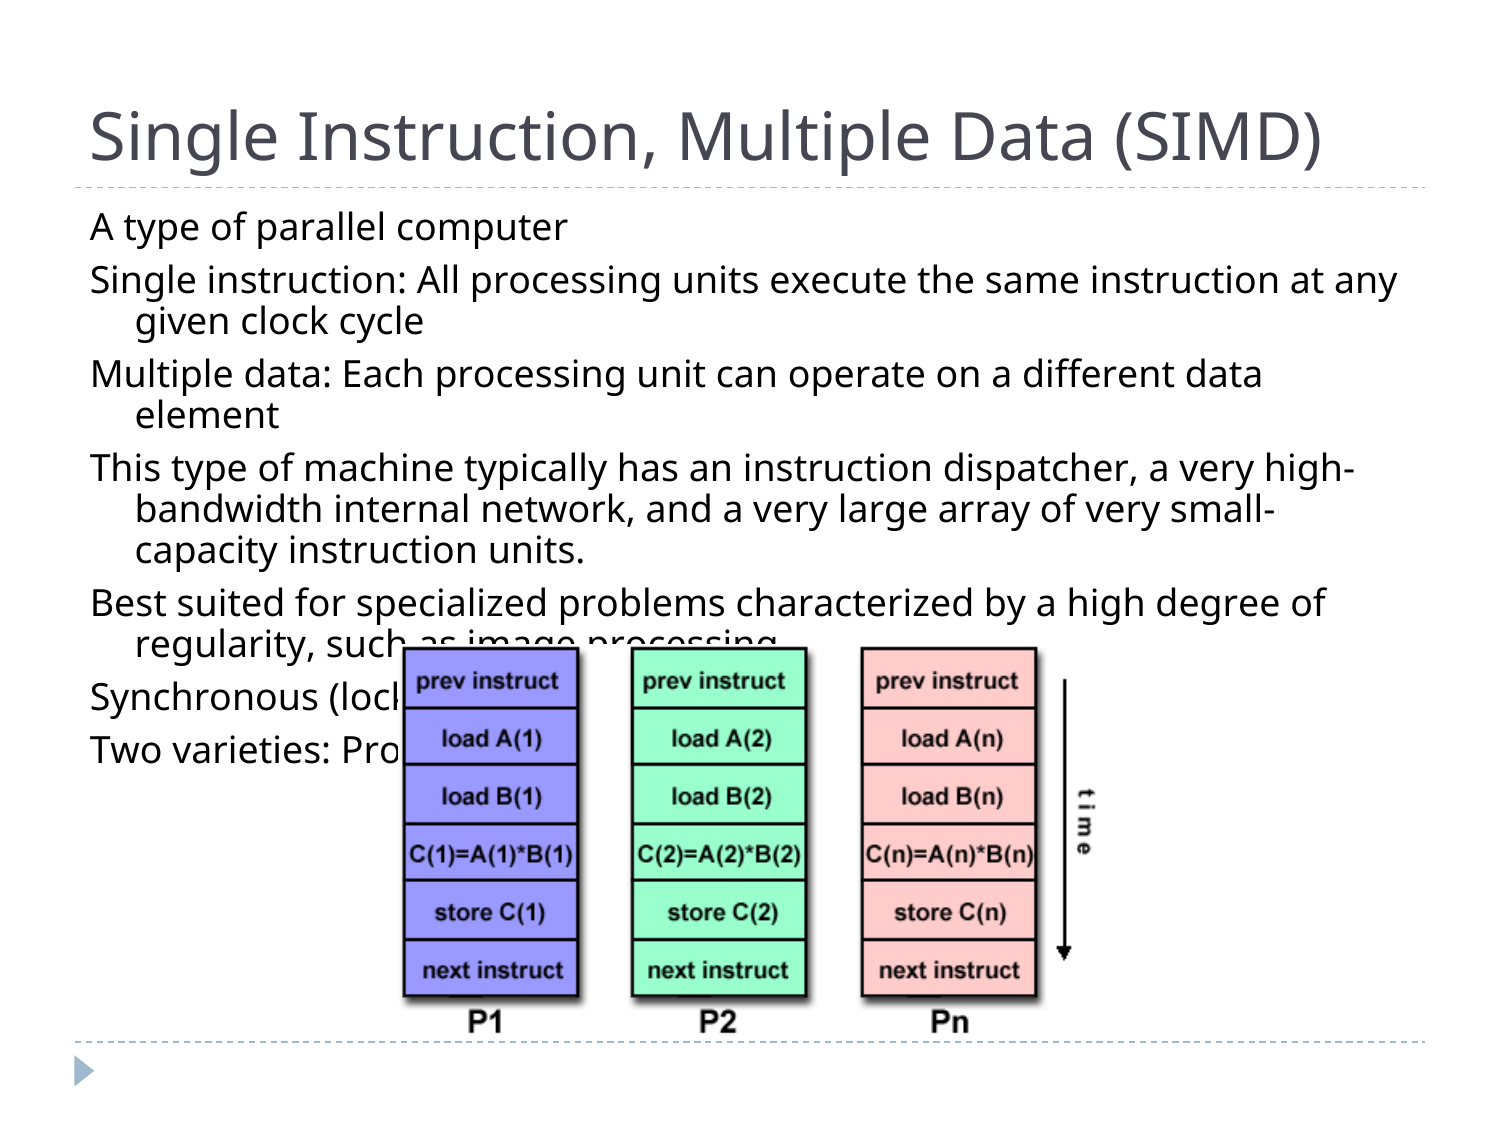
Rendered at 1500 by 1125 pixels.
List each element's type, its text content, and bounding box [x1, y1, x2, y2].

list A type of parallel computer Single instruction: All processing units execute the same instruction at any given clock cycle Multiple data: Each processing unit can operate on a different data element This type of machine typically has an instruction dispatcher, a very high-bandwidth internal network, and a very large array of very small-capacity instruction units. Best suited for specialized problems characterized by a high degree of regularity, such as image processing. Synchronous (lockstep) and deterministic execution Two varieties: Processor Arrays and Vector Pipelines [75, 200, 1426, 699]
title Single Instruction, Multiple Data (SIMD) [75, 24, 1426, 188]
picture [398, 644, 1102, 1038]
